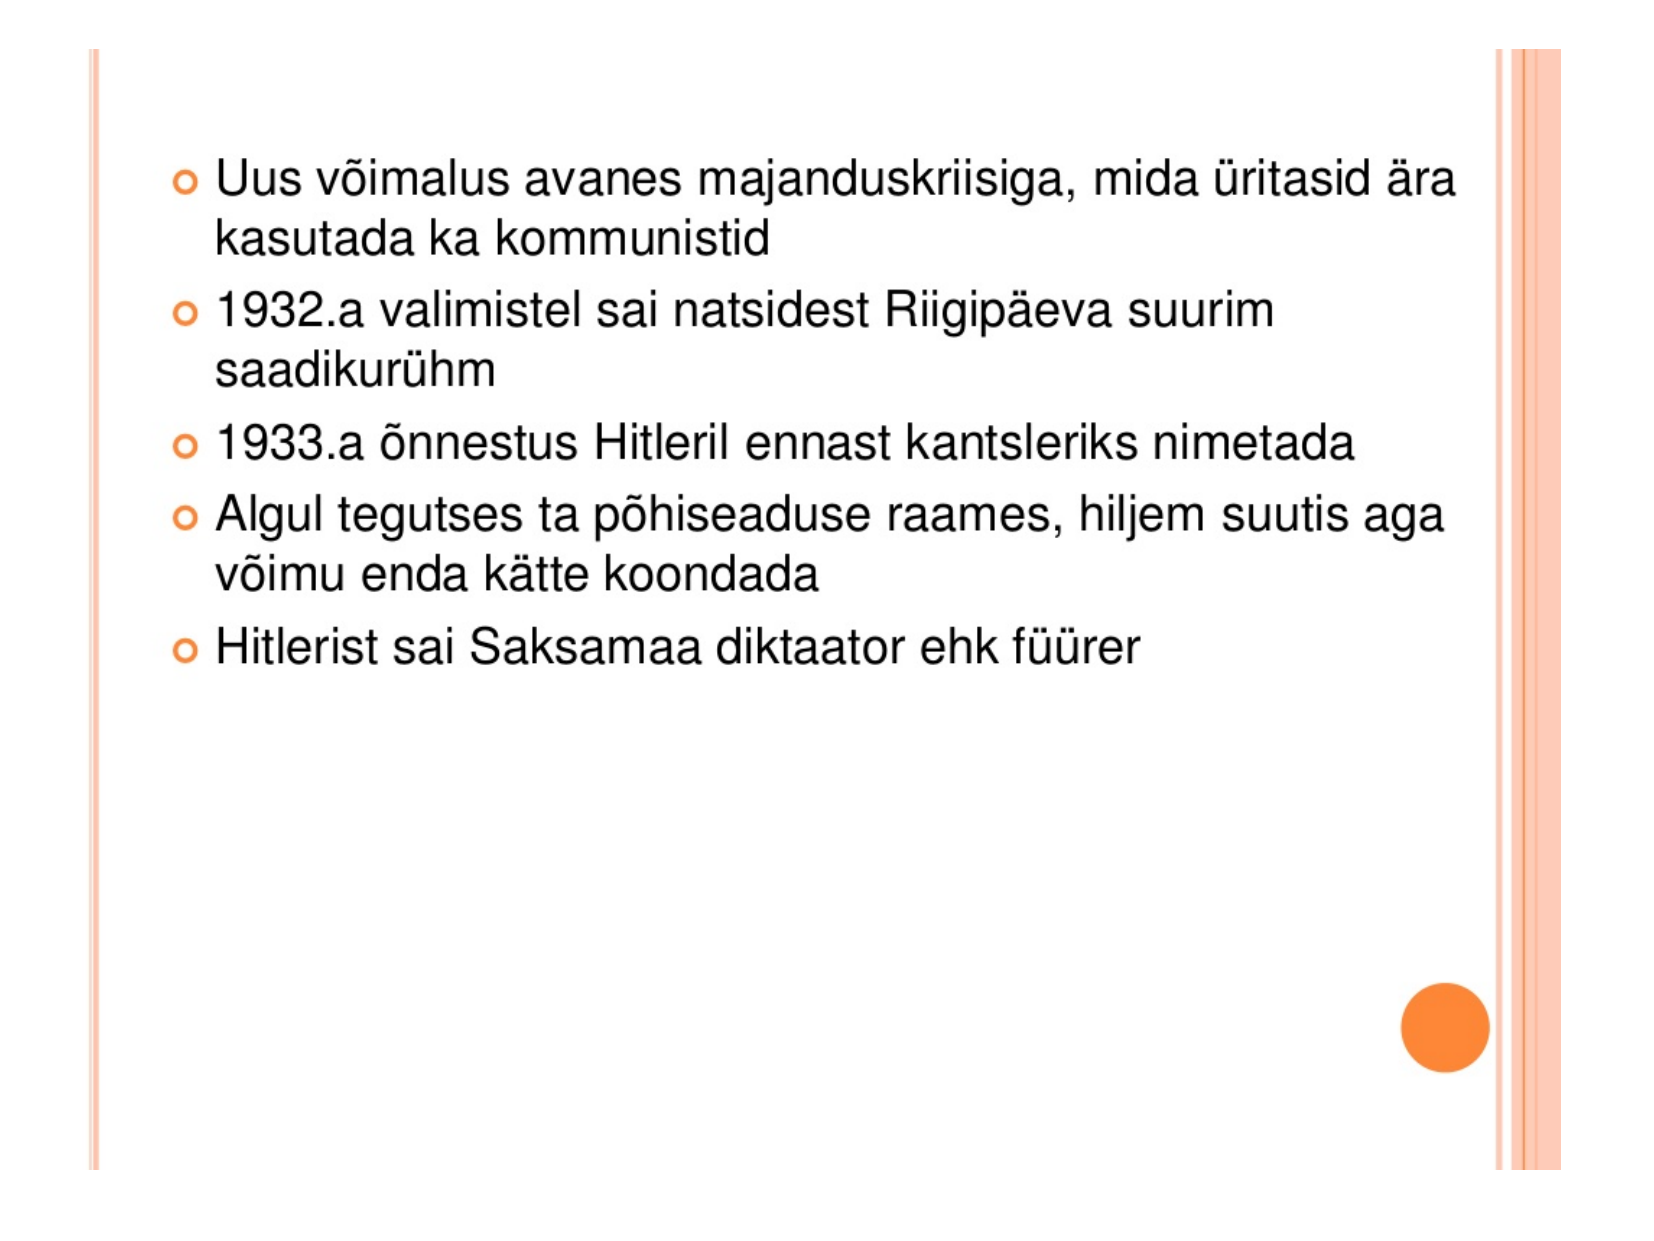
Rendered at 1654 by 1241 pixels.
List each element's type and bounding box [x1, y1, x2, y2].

picture [82, 49, 1561, 1171]
